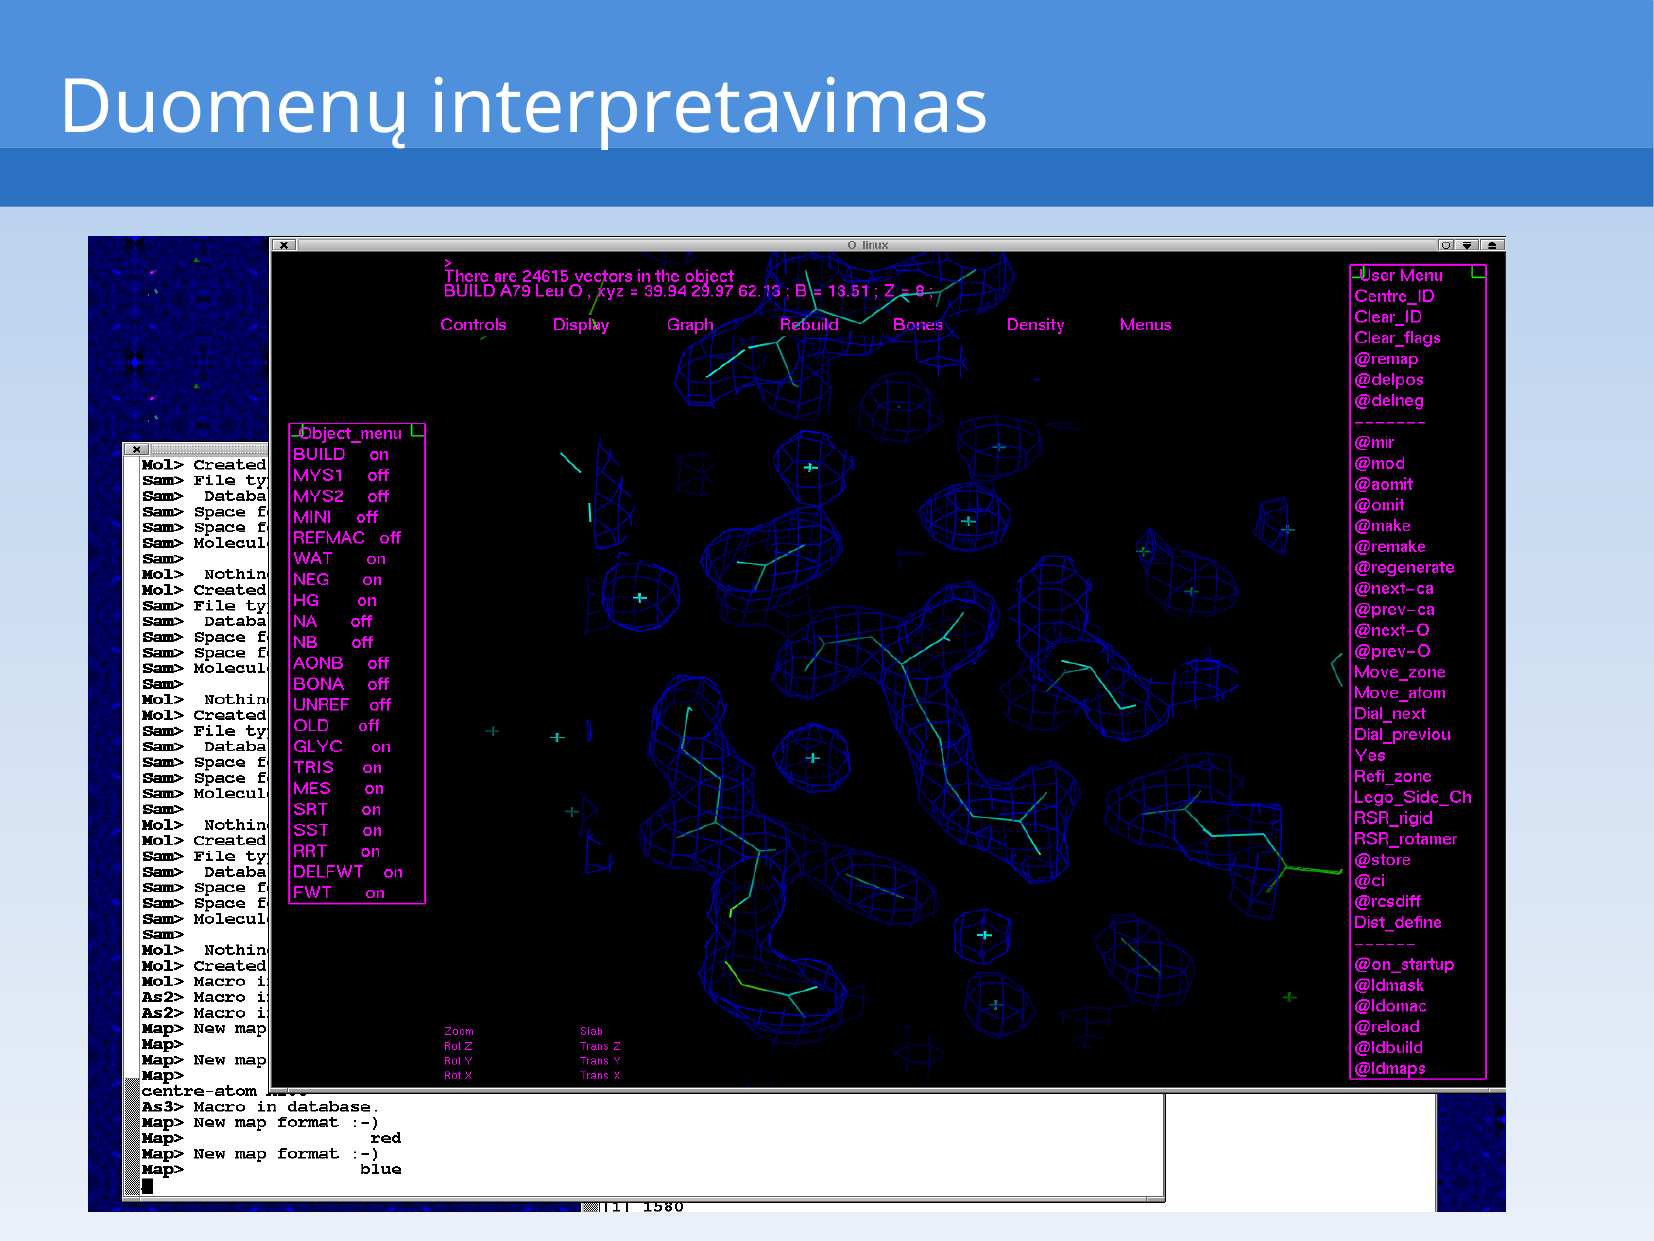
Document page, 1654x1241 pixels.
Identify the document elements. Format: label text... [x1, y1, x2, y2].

title Duomenų interpretavimas [59, 29, 1418, 178]
picture [88, 236, 1506, 1212]
